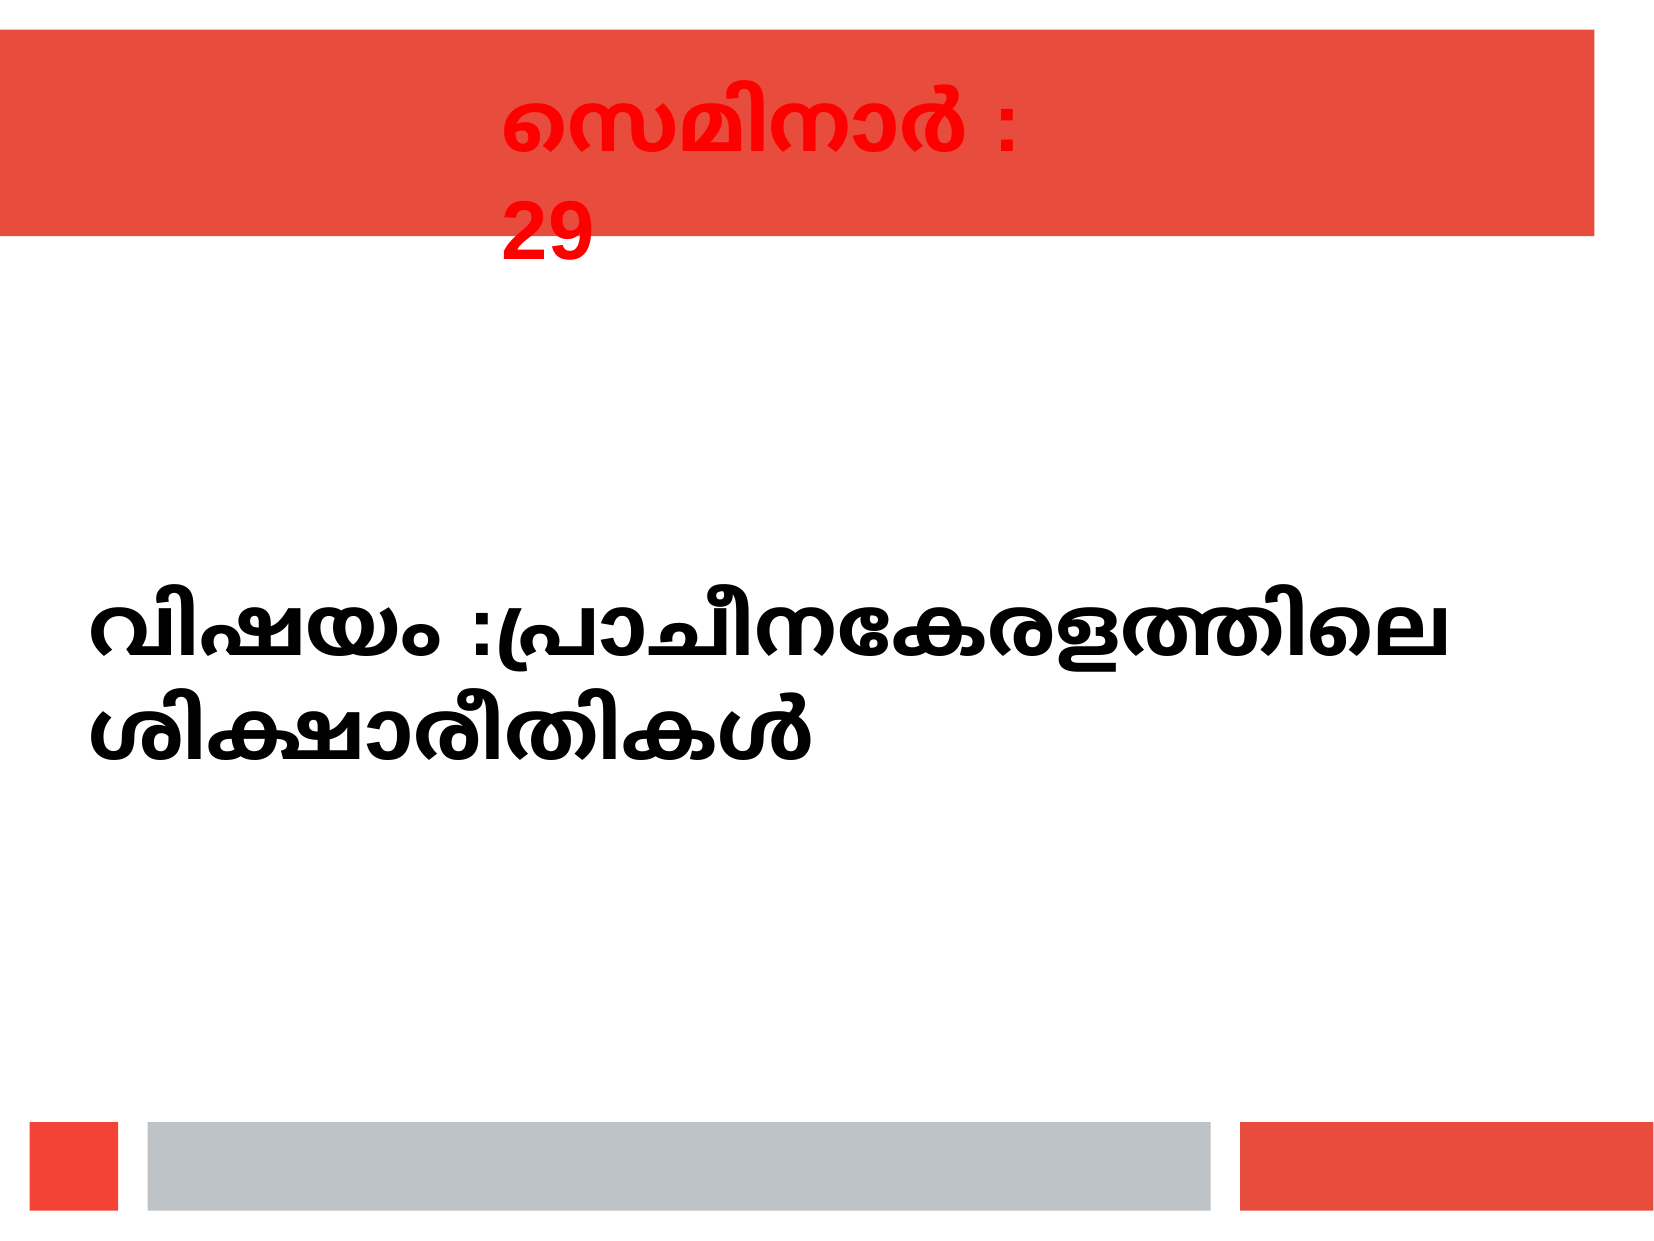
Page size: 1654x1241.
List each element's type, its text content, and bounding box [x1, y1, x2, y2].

text_box സെമിനാർ : 29 [501, 76, 1102, 207]
title വിഷയം :പ്രാചീനകേരളത്തിലെ ശിക്ഷാരീതികൾ [88, 405, 1577, 792]
